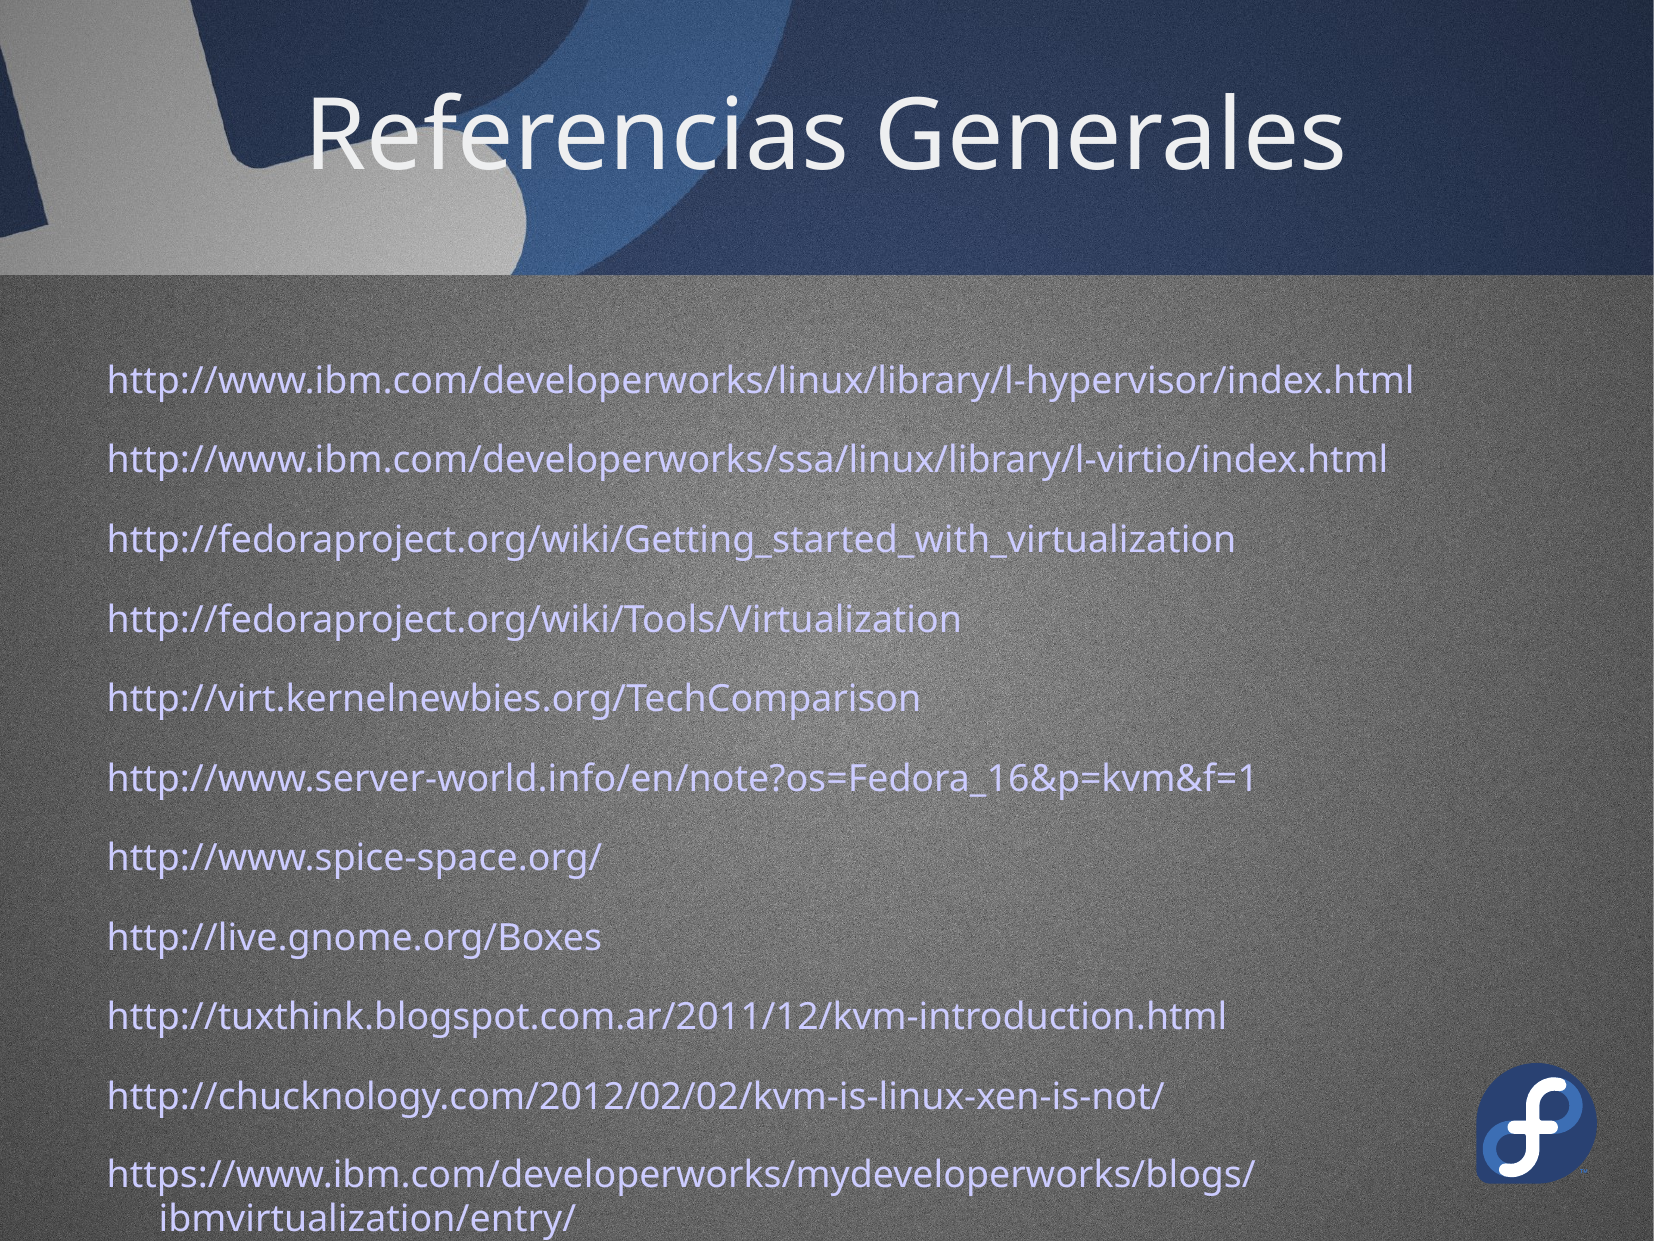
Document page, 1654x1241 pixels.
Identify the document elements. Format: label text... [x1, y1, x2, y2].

text_box http://www.ibm.com/developerworks/linux/library/l-hypervisor/index.html http://www.ibm.com/developerworks/ssa/linux/library/l-virtio/index.html http://fedoraproject.org/wiki/Getting_started_with_virtualization http://fedoraproject.org/wiki/Tools/Virtualization http://virt.kernelnewbies.org/TechComparison http://www.server-world.info/en/note?os=Fedora_16&p=kvm&f=1 http://www.spice-space.org/ http://live.gnome.org/Boxes http://tuxthink.blogspot.com.ar/2011/12/kvm-introduction.html http://chucknology.com/2012/02/02/kvm-is-linux-xen-is-not/ https://www.ibm.com/developerworks/mydeveloperworks/blogs/ibmvirtualization/entry/kvm_architecture_the_key_components_of_open_virtualization_with_kvm2?lang=en [88, 354, 1565, 1064]
text_box Referencias Generales [88, 29, 1565, 237]
picture [0, 0, 1654, 1241]
